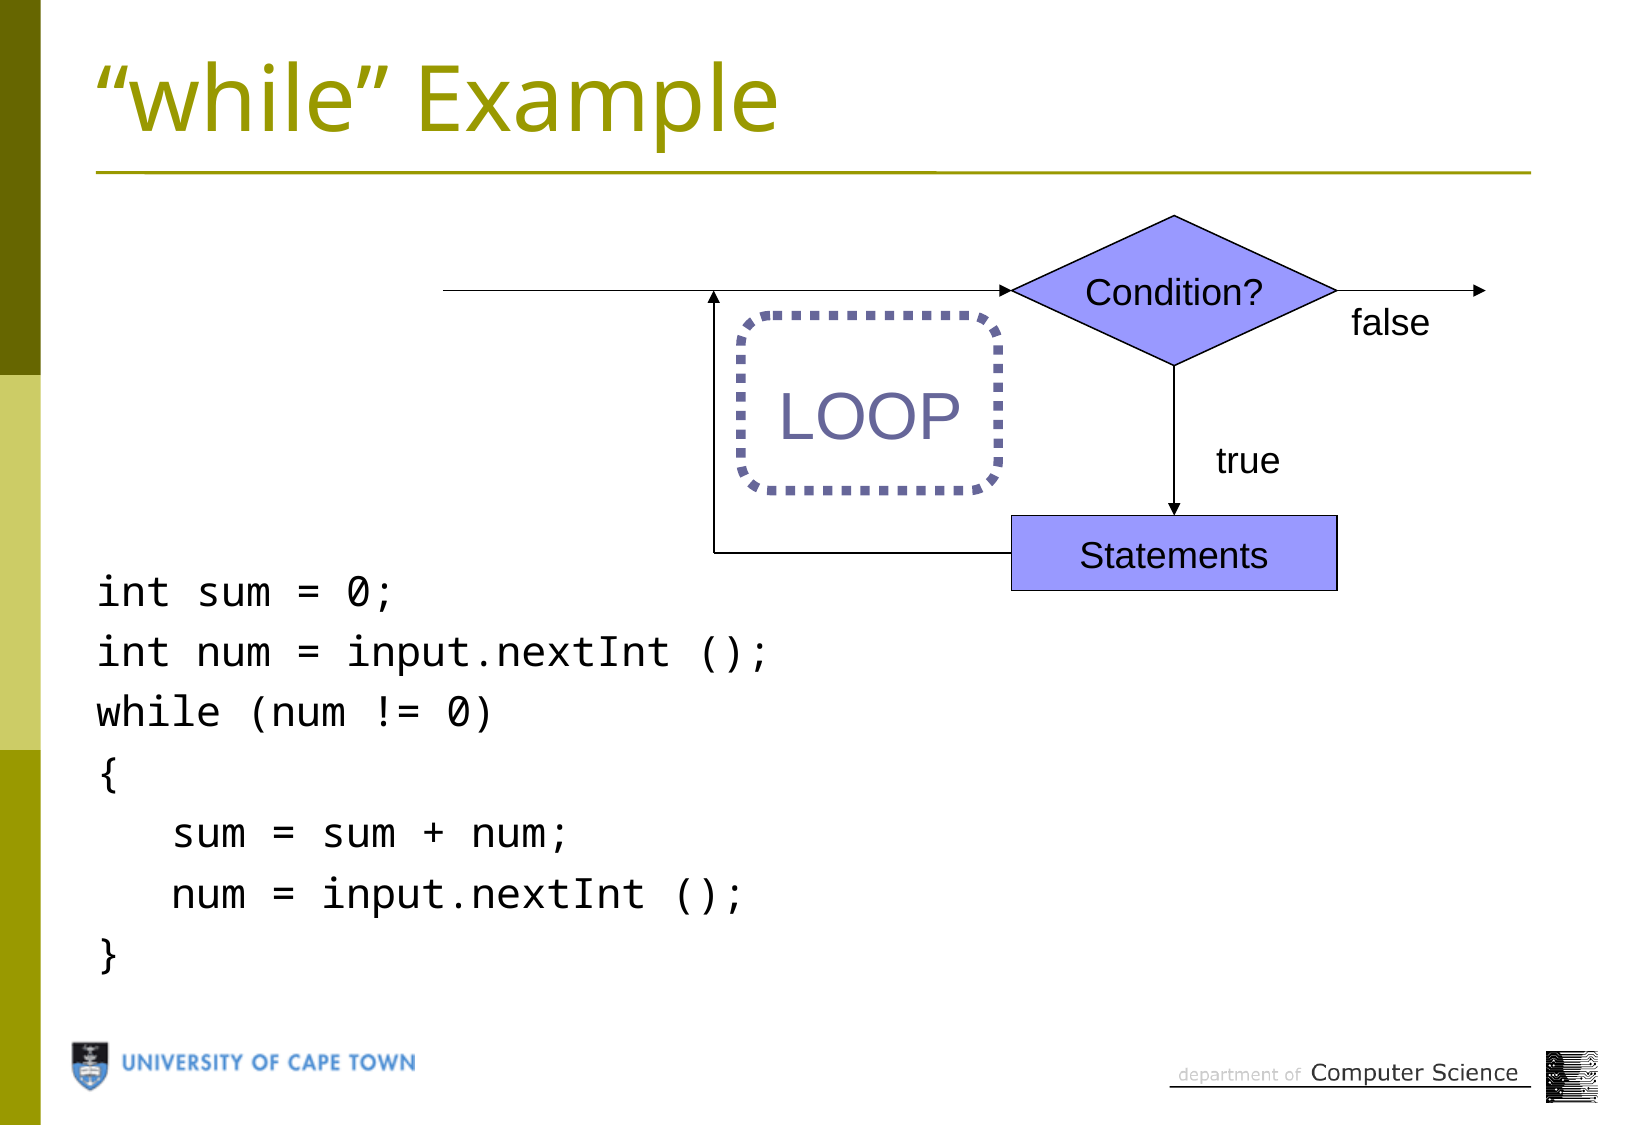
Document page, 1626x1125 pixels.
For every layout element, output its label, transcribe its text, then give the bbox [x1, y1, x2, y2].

text_box Condition? [1012, 215, 1336, 366]
text_box true [1201, 428, 1337, 489]
picture [1546, 1051, 1598, 1103]
text_box false [1336, 290, 1500, 351]
picture [61, 1024, 415, 1103]
text_box int sum = 0; int num = input.nextInt (); while (num != 0) { sum = sum + num; num = input.nextInt (); } [81, 196, 1543, 1021]
text_box LOOP [763, 365, 979, 461]
text_box Statements [1011, 515, 1337, 591]
picture [1169, 1043, 1532, 1091]
title “while” Example [81, 21, 1543, 180]
